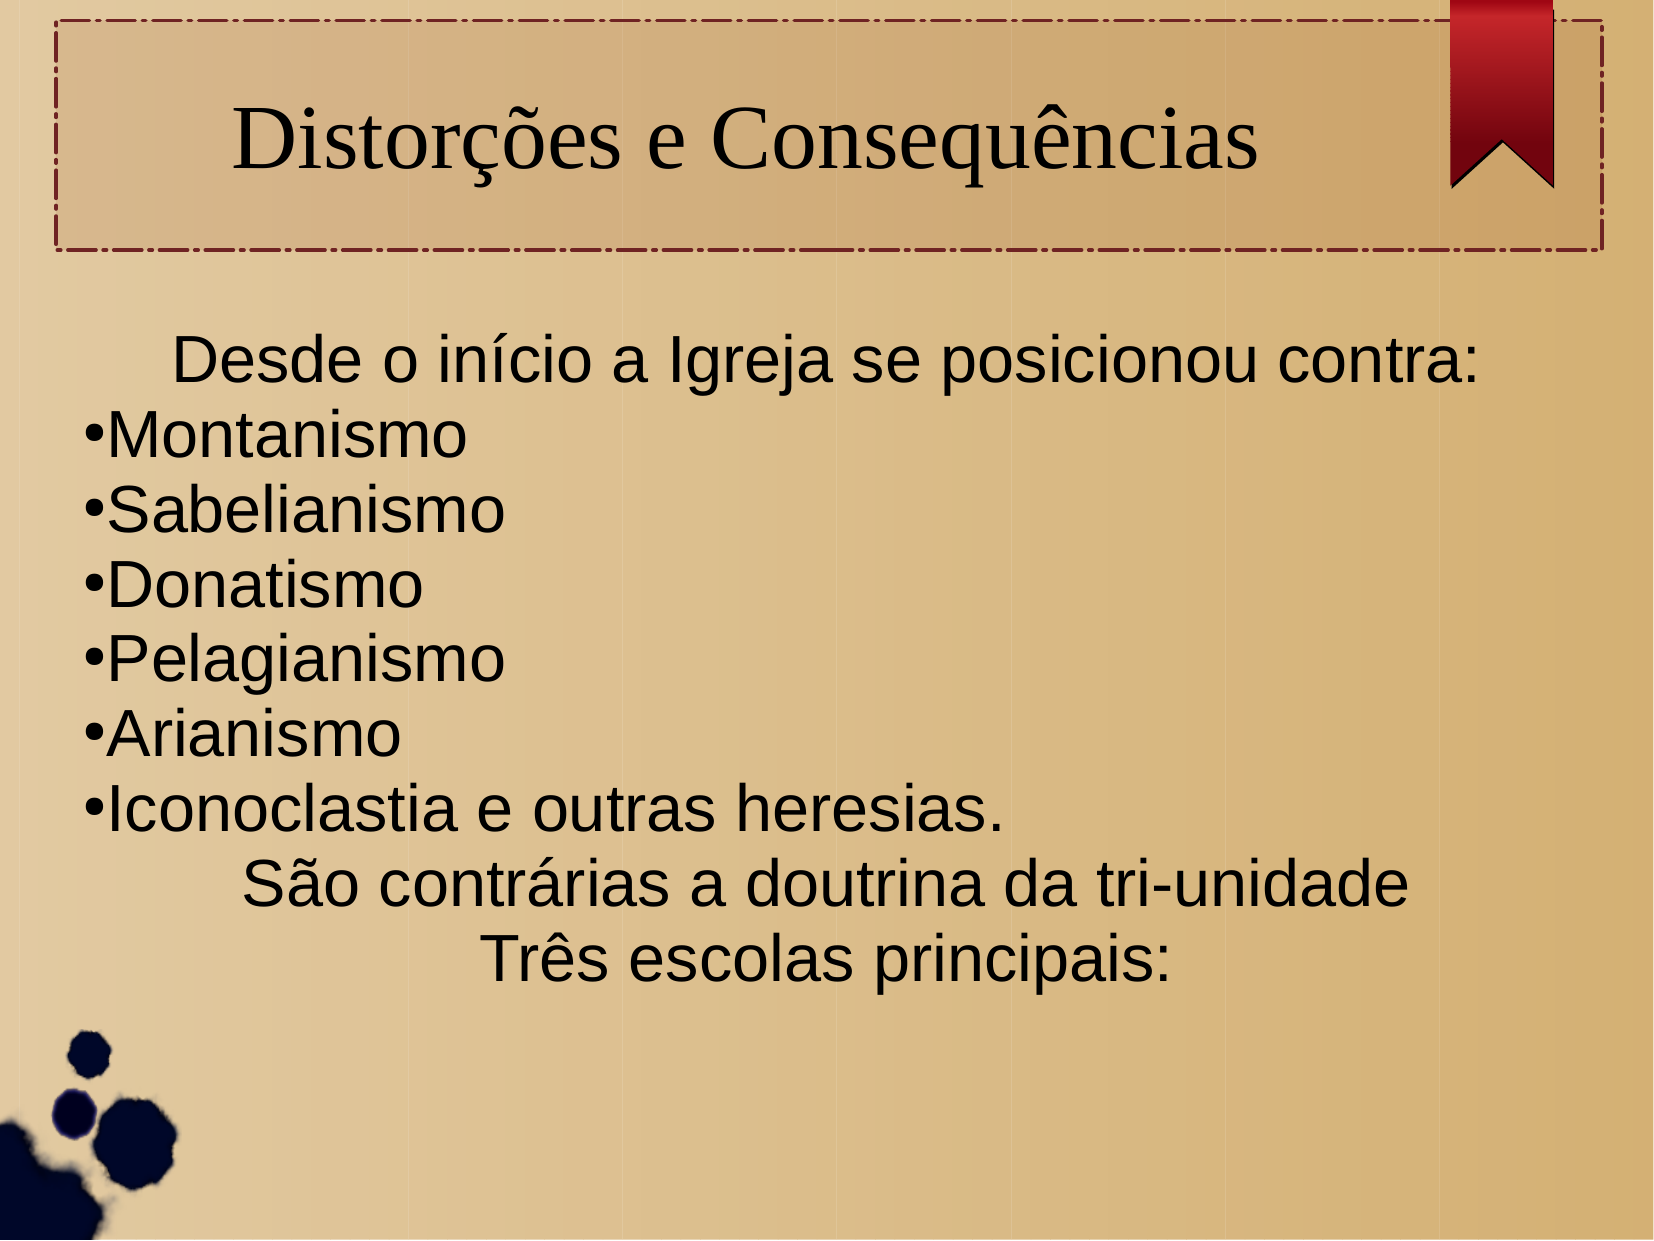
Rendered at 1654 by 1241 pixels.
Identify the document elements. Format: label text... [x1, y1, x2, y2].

title Distorções e Consequências [82, 47, 1412, 229]
subtitle Desde o início a Igreja se posicionou contra: Montanismo Sabelianismo Donatismo Pelagianismo Arianismo Iconoclastia e outras heresias. São contrárias a doutrina da tri-unidade Três escolas principais: [82, 299, 1571, 1019]
